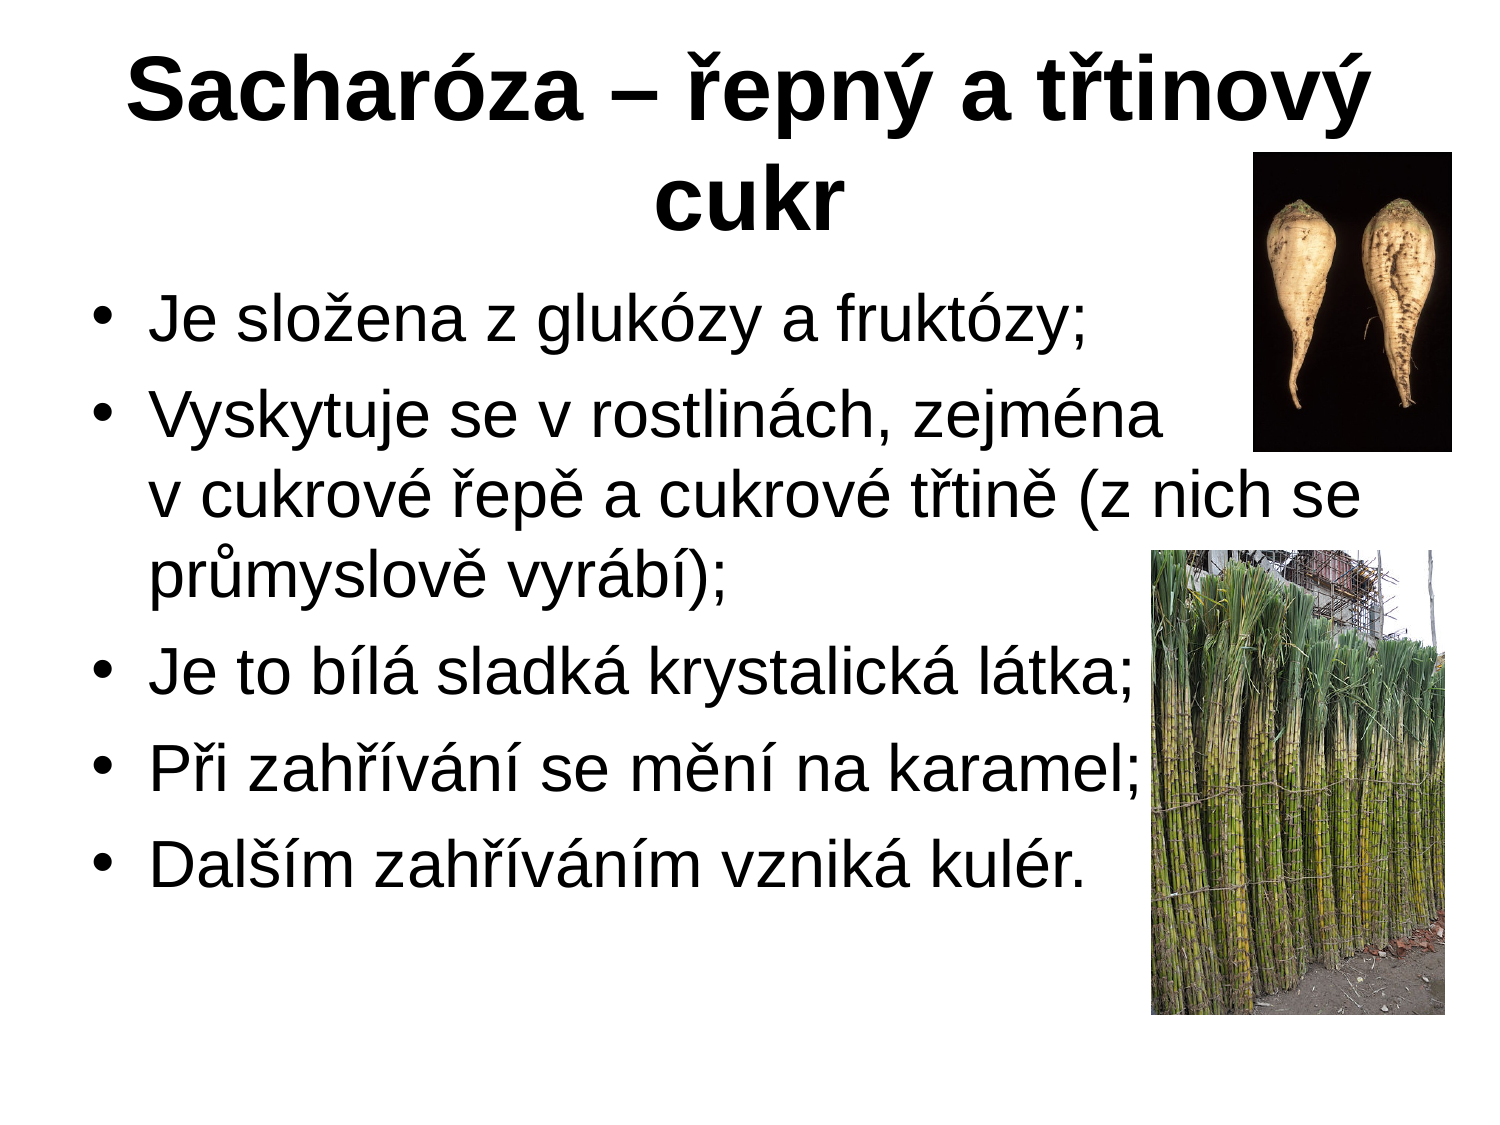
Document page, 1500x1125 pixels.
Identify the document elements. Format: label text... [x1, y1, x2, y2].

list Je složena z glukózy a fruktózy; Vyskytuje se v rostlinách, zejména v cukrové řepě a cukrové třtině (z nich se průmyslově vyrábí); Je to bílá sladká krystalická látka; Při zahřívání se mění na karamel; Dalším zahříváním vzniká kulér. [76, 267, 1427, 1102]
picture [1151, 550, 1445, 1015]
title Sacharóza – řepný a třtinový cukr [46, 21, 1454, 257]
picture [1253, 152, 1452, 452]
